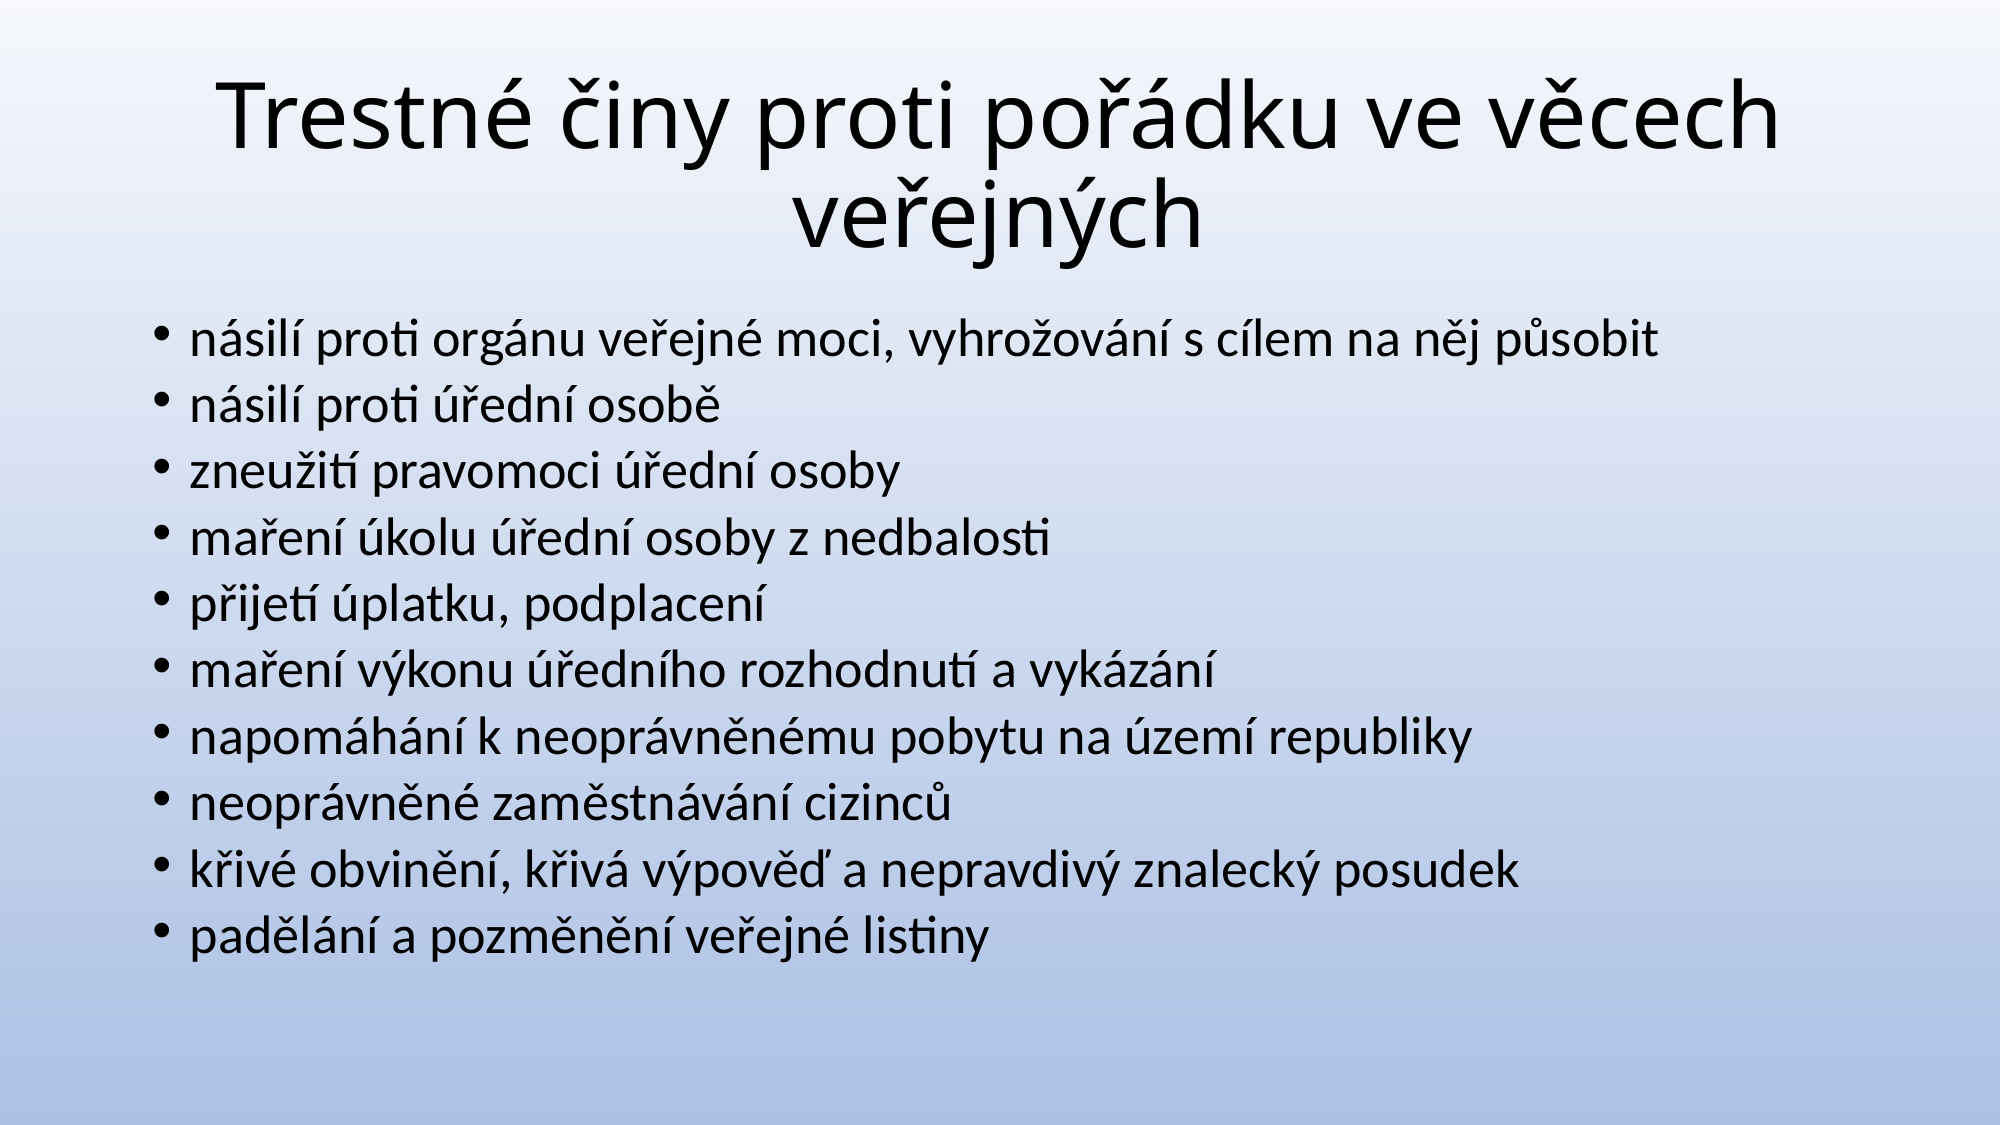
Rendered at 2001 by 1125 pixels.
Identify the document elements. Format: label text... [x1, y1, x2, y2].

list násilí proti orgánu veřejné moci, vyhrožování s cílem na něj působit násilí proti úřední osobě zneužití pravomoci úřední osoby maření úkolu úřední osoby z nedbalosti přijetí úplatku, podplacení maření výkonu úředního rozhodnutí a vykázání napomáhání k neoprávněnému pobytu na území republiky neoprávněné zaměstnávání cizinců křivé obvinění, křivá výpověď a nepravdivý znalecký posudek padělání a pozměnění veřejné listiny [137, 312, 1863, 1066]
title Trestné činy proti pořádku ve věcech veřejných [137, 59, 1863, 278]
